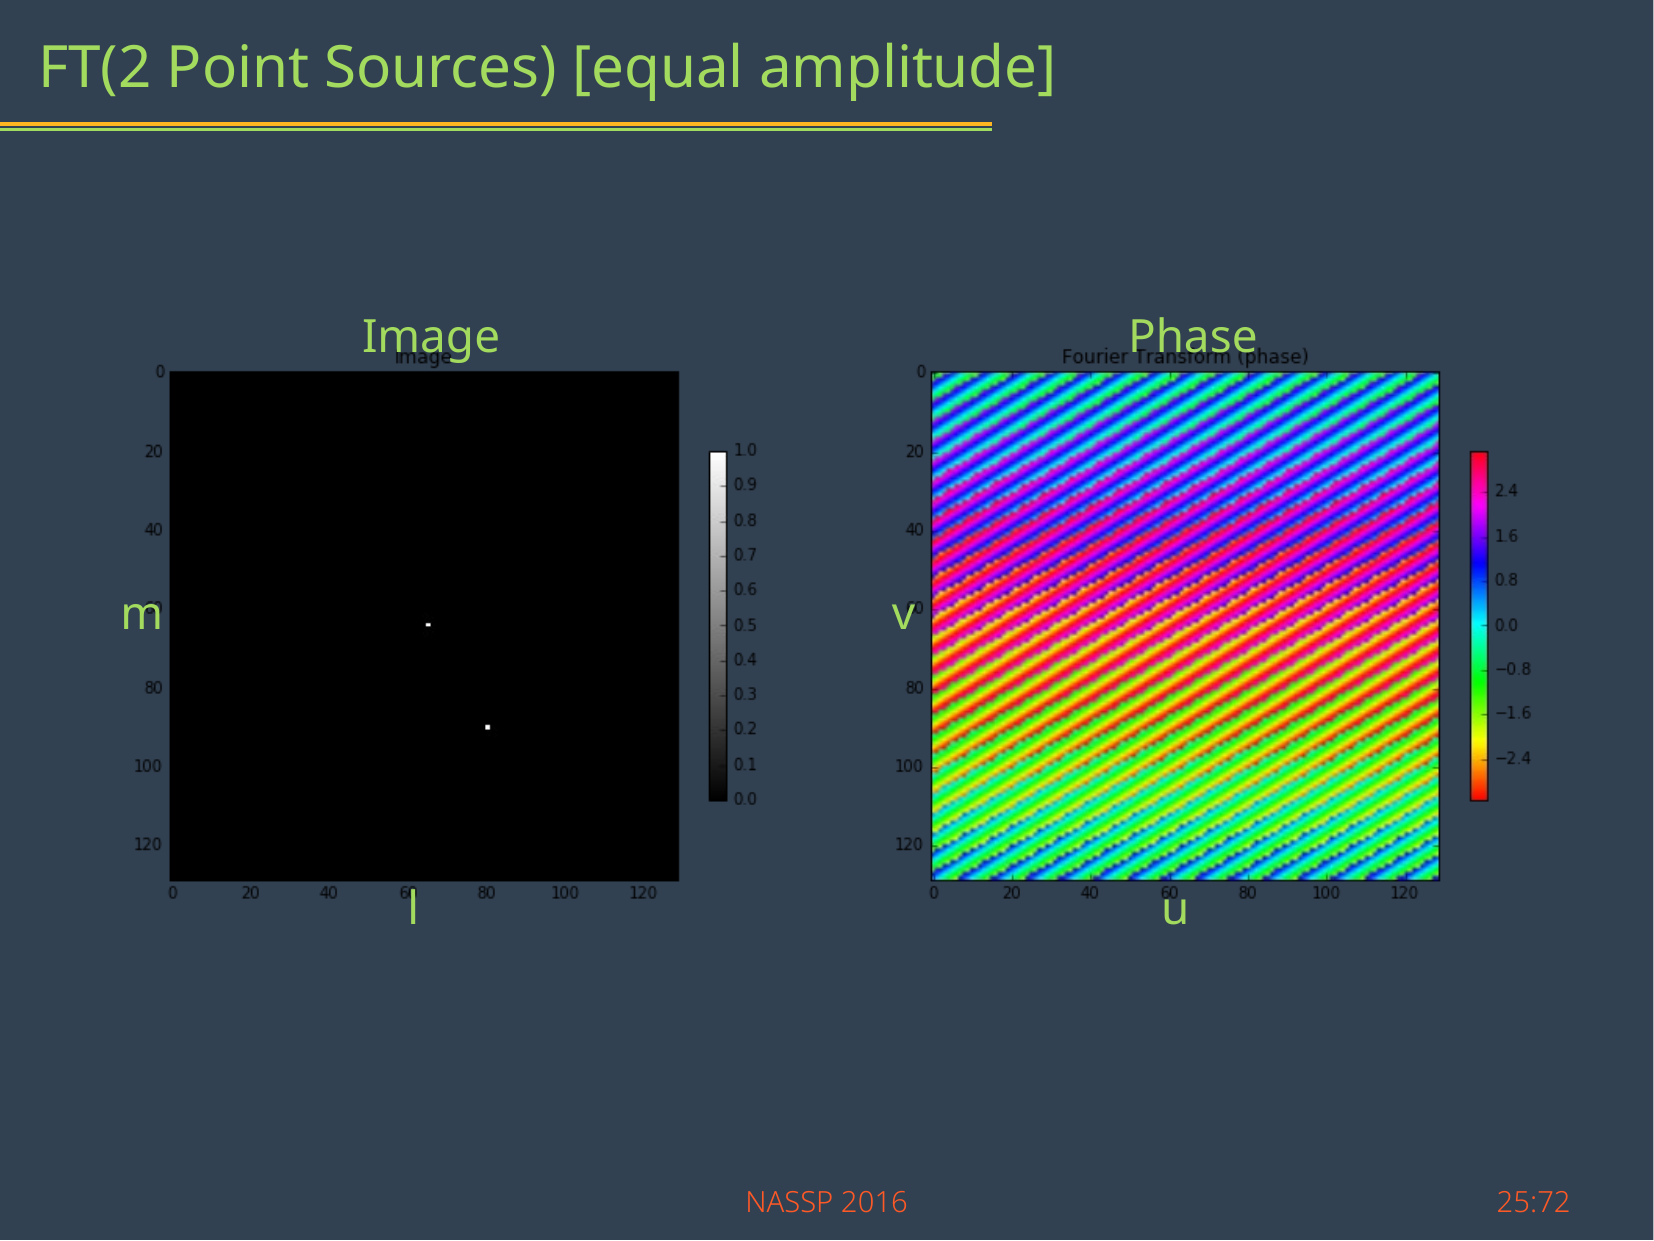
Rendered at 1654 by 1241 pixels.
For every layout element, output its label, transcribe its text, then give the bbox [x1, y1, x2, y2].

text_box Image [230, 296, 632, 367]
text_box Phase [992, 296, 1394, 367]
picture [123, 337, 1542, 913]
text_box l [348, 868, 479, 938]
text_box u [1110, 868, 1241, 938]
text_box m [76, 572, 207, 643]
text_box FT(2 Point Sources) [equal amplitude] [23, 17, 1182, 103]
text_box v [838, 572, 969, 643]
